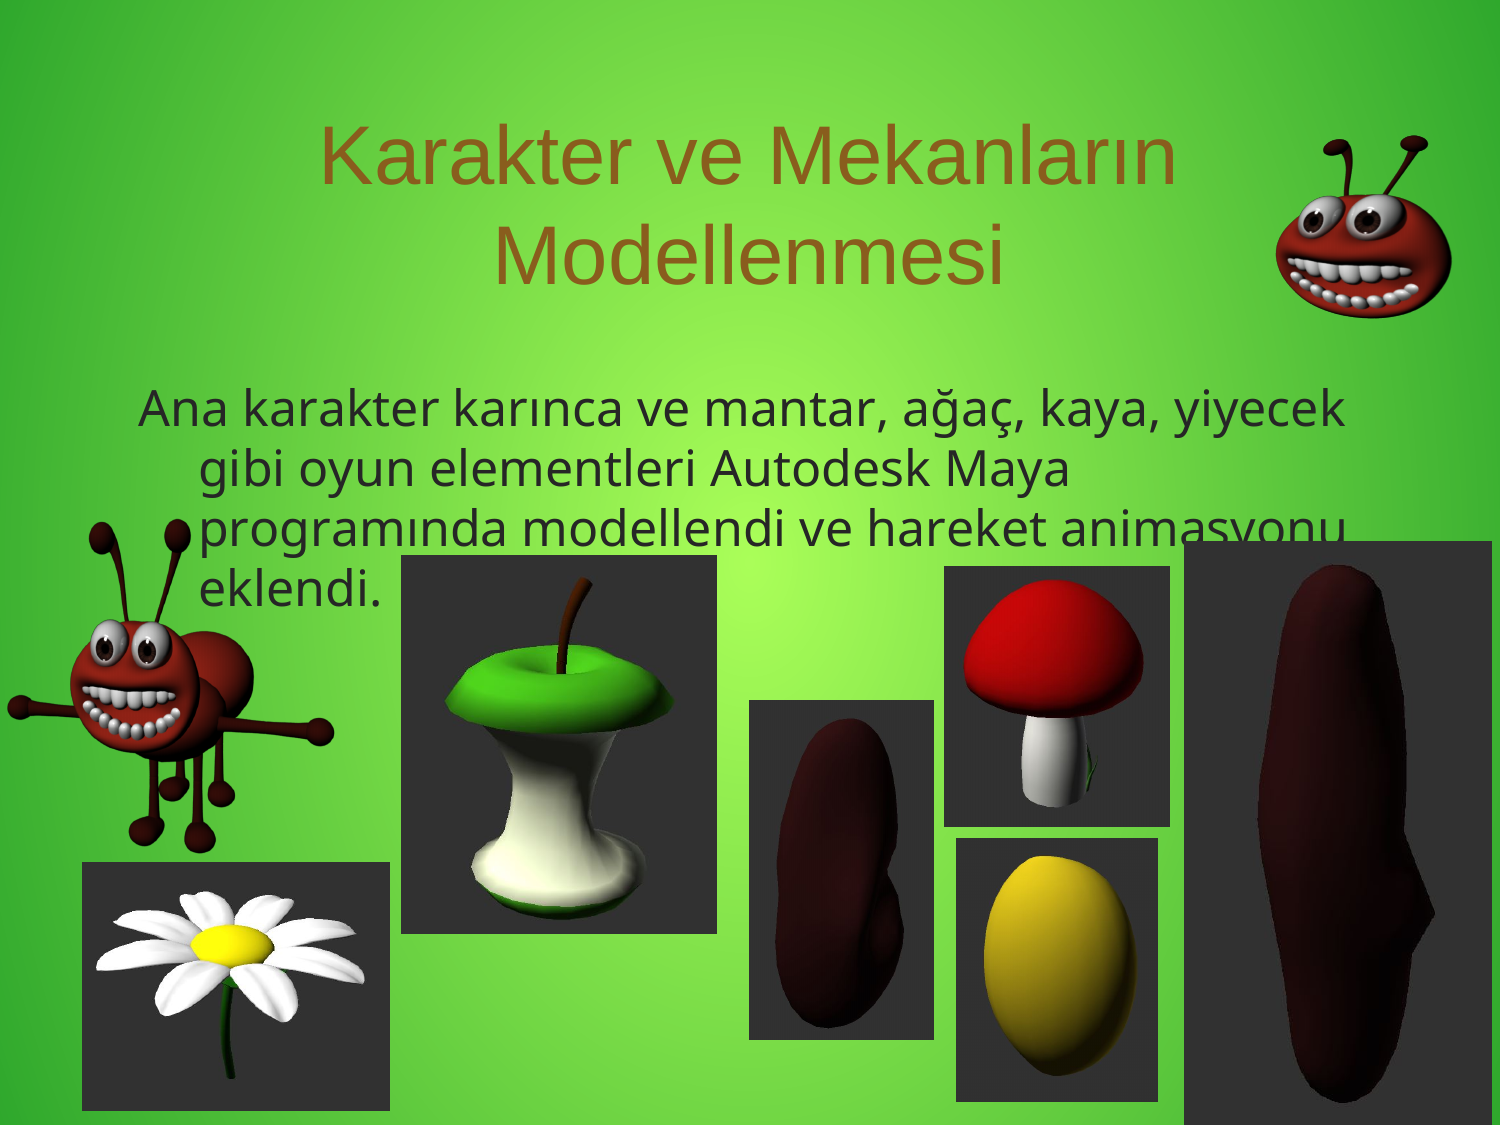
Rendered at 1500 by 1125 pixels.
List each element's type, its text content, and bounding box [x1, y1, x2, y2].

picture [0, 419, 717, 1111]
picture [956, 838, 1158, 1102]
picture [944, 566, 1170, 827]
picture [1275, 135, 1453, 319]
picture [1184, 541, 1492, 1125]
text_box Karakter ve Mekanların Modellenmesi [113, 93, 1386, 267]
text_box Ana karakter karınca ve mantar, ağaç, kaya, yiyecek gibi oyun elementleri Autodesk Maya programında modellendi ve hareket animasyonu eklendi. [123, 368, 1386, 598]
picture [749, 700, 934, 1040]
